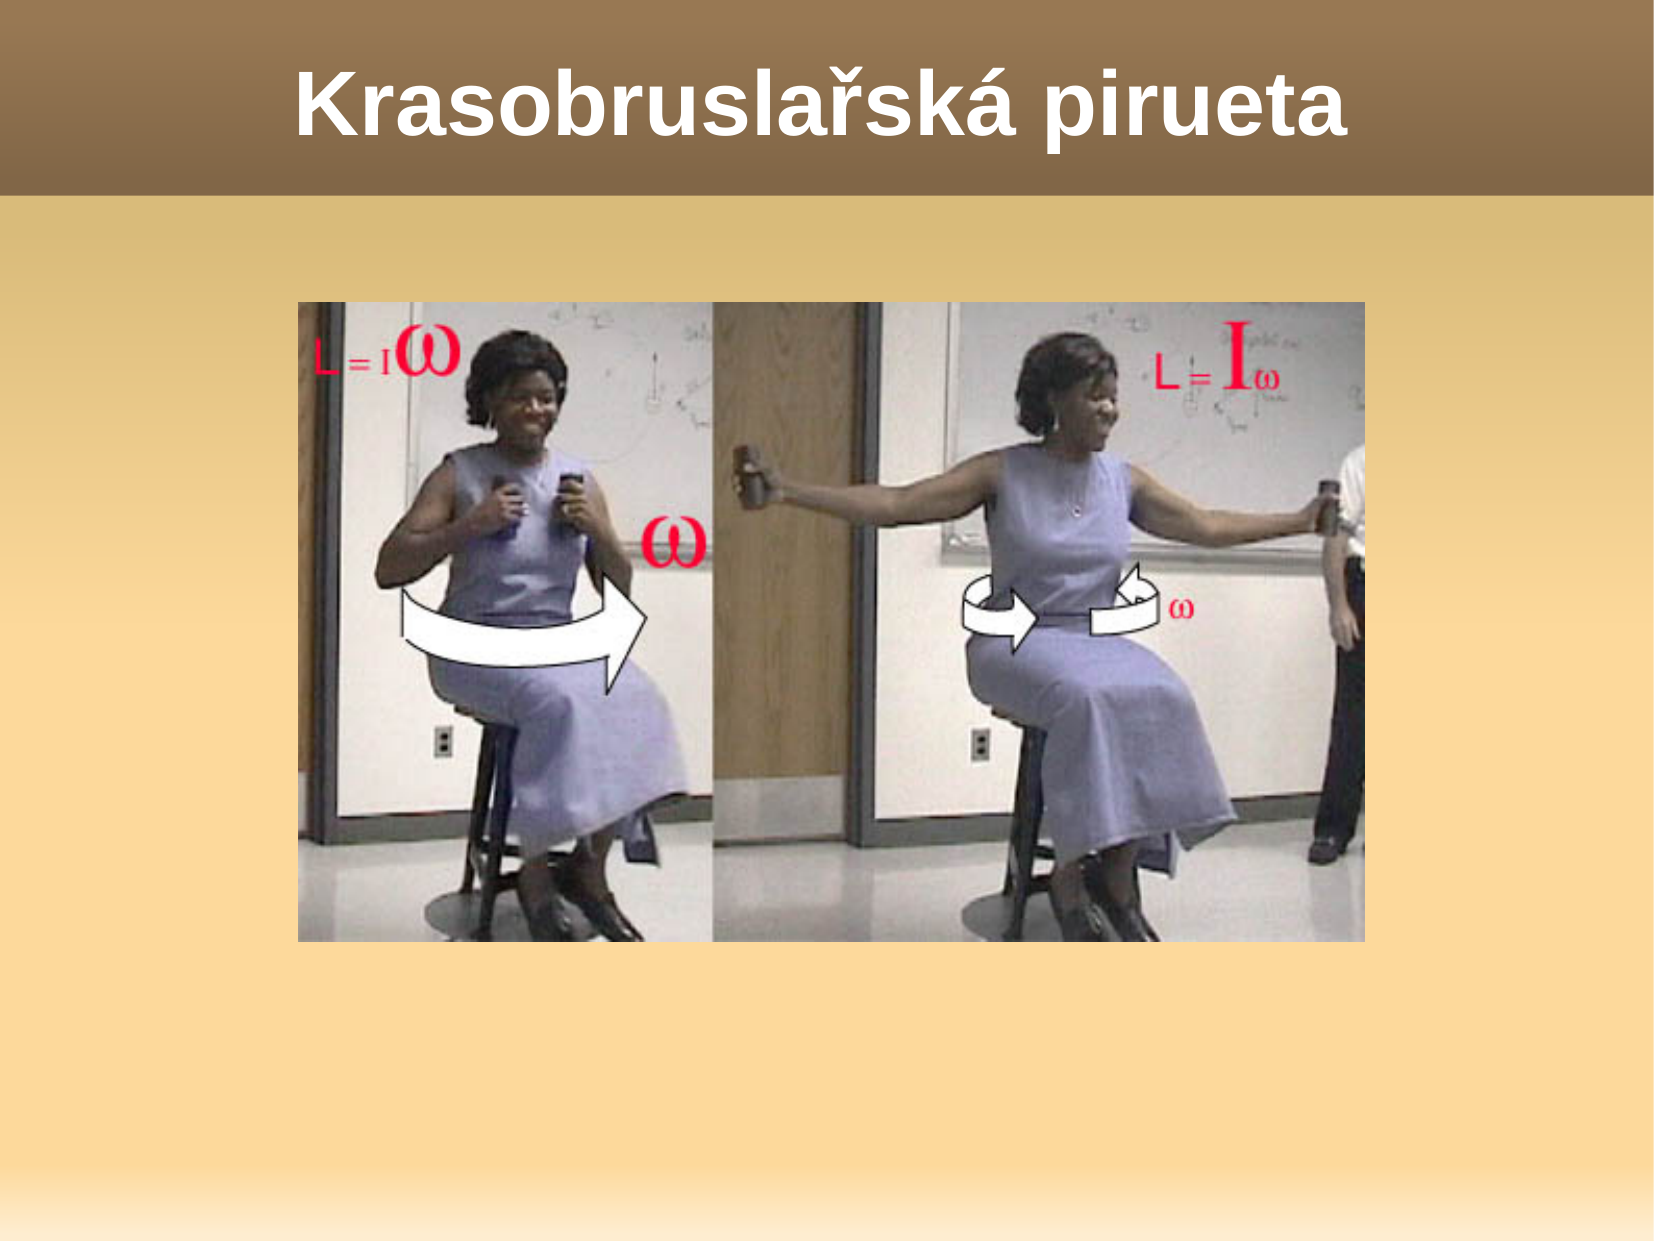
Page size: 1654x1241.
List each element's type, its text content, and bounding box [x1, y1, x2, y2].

picture [0, 0, 1654, 1241]
title Krasobruslařská pirueta [76, 0, 1565, 208]
